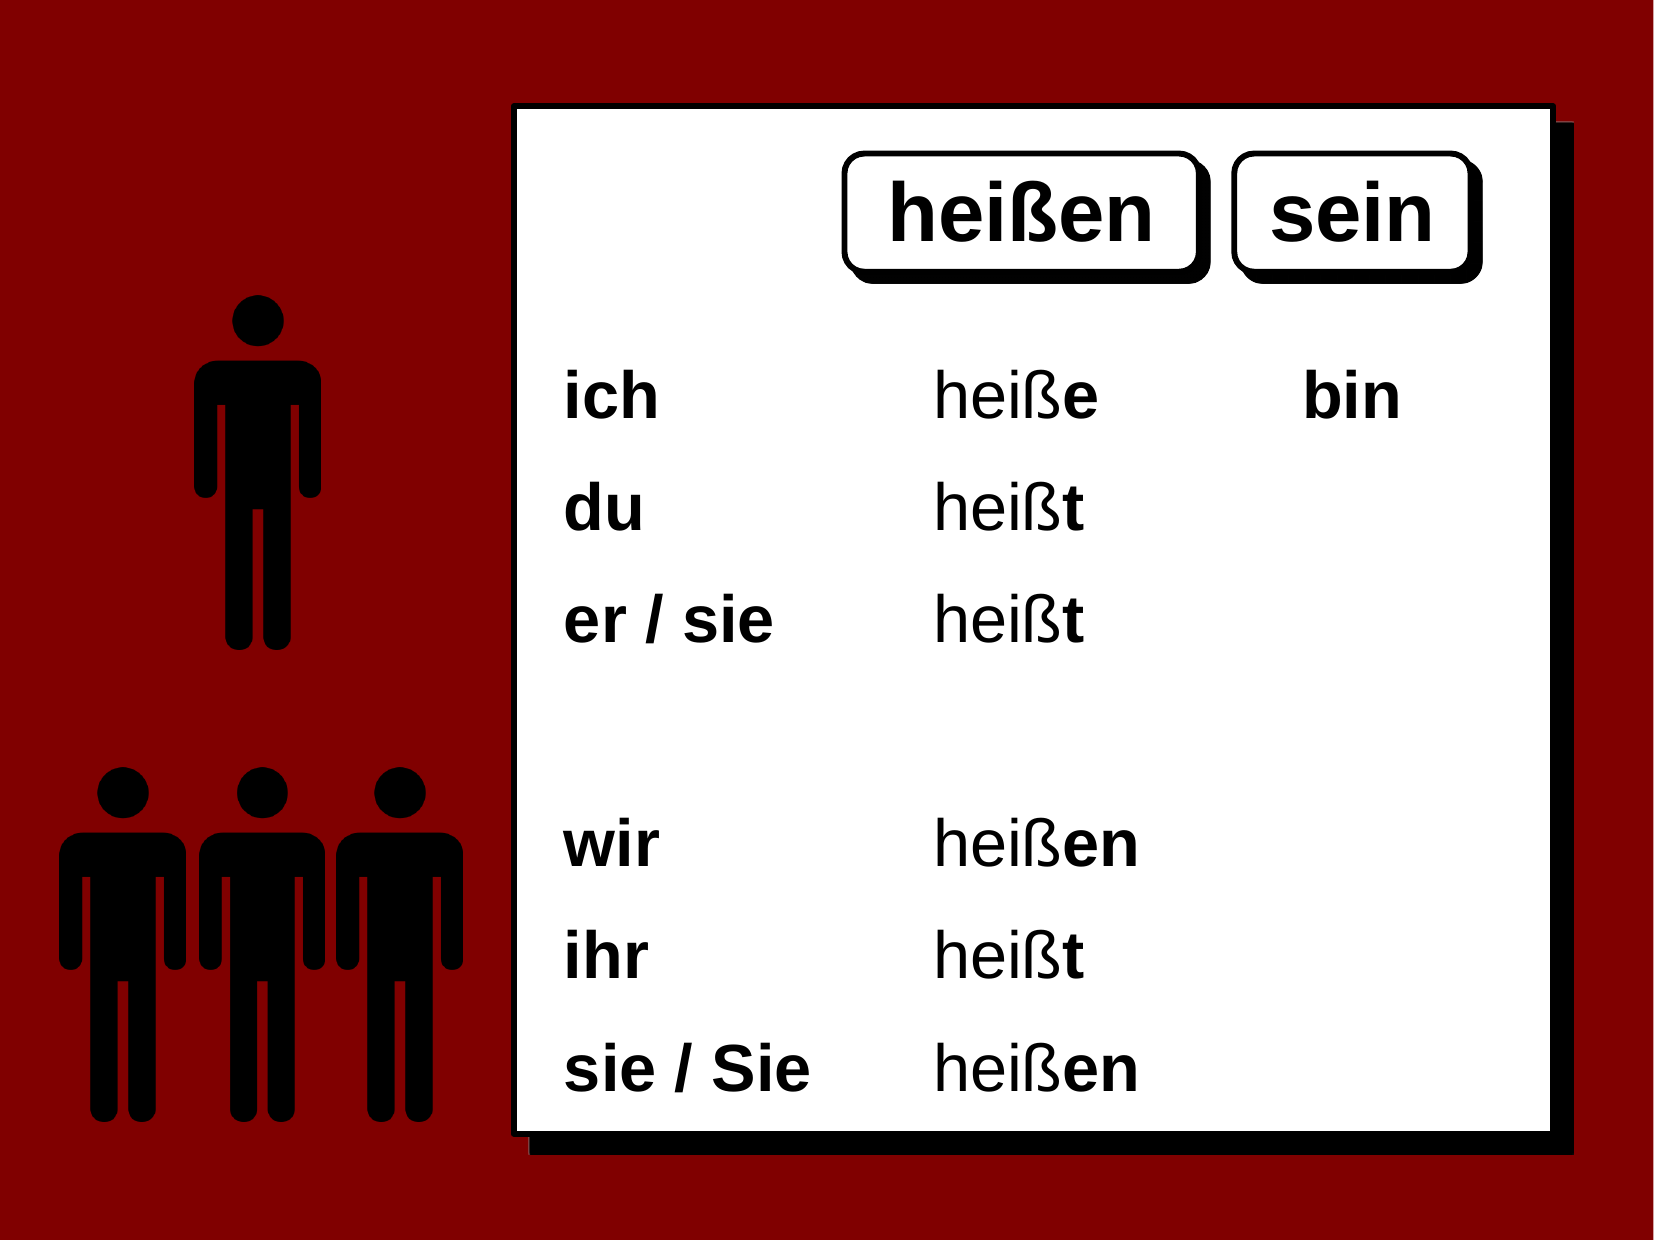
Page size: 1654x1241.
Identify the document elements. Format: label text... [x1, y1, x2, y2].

text_box heißen [844, 153, 1199, 272]
picture [336, 767, 463, 1123]
picture [59, 767, 186, 1123]
picture [199, 767, 325, 1123]
text_box [513, 106, 1554, 1134]
text_box sein [1234, 153, 1471, 272]
text_box ich heiße bin du heißt er / sie heißt wir heißen ihr heißt sie / Sie heißen [549, 312, 1554, 1106]
picture [194, 295, 321, 650]
